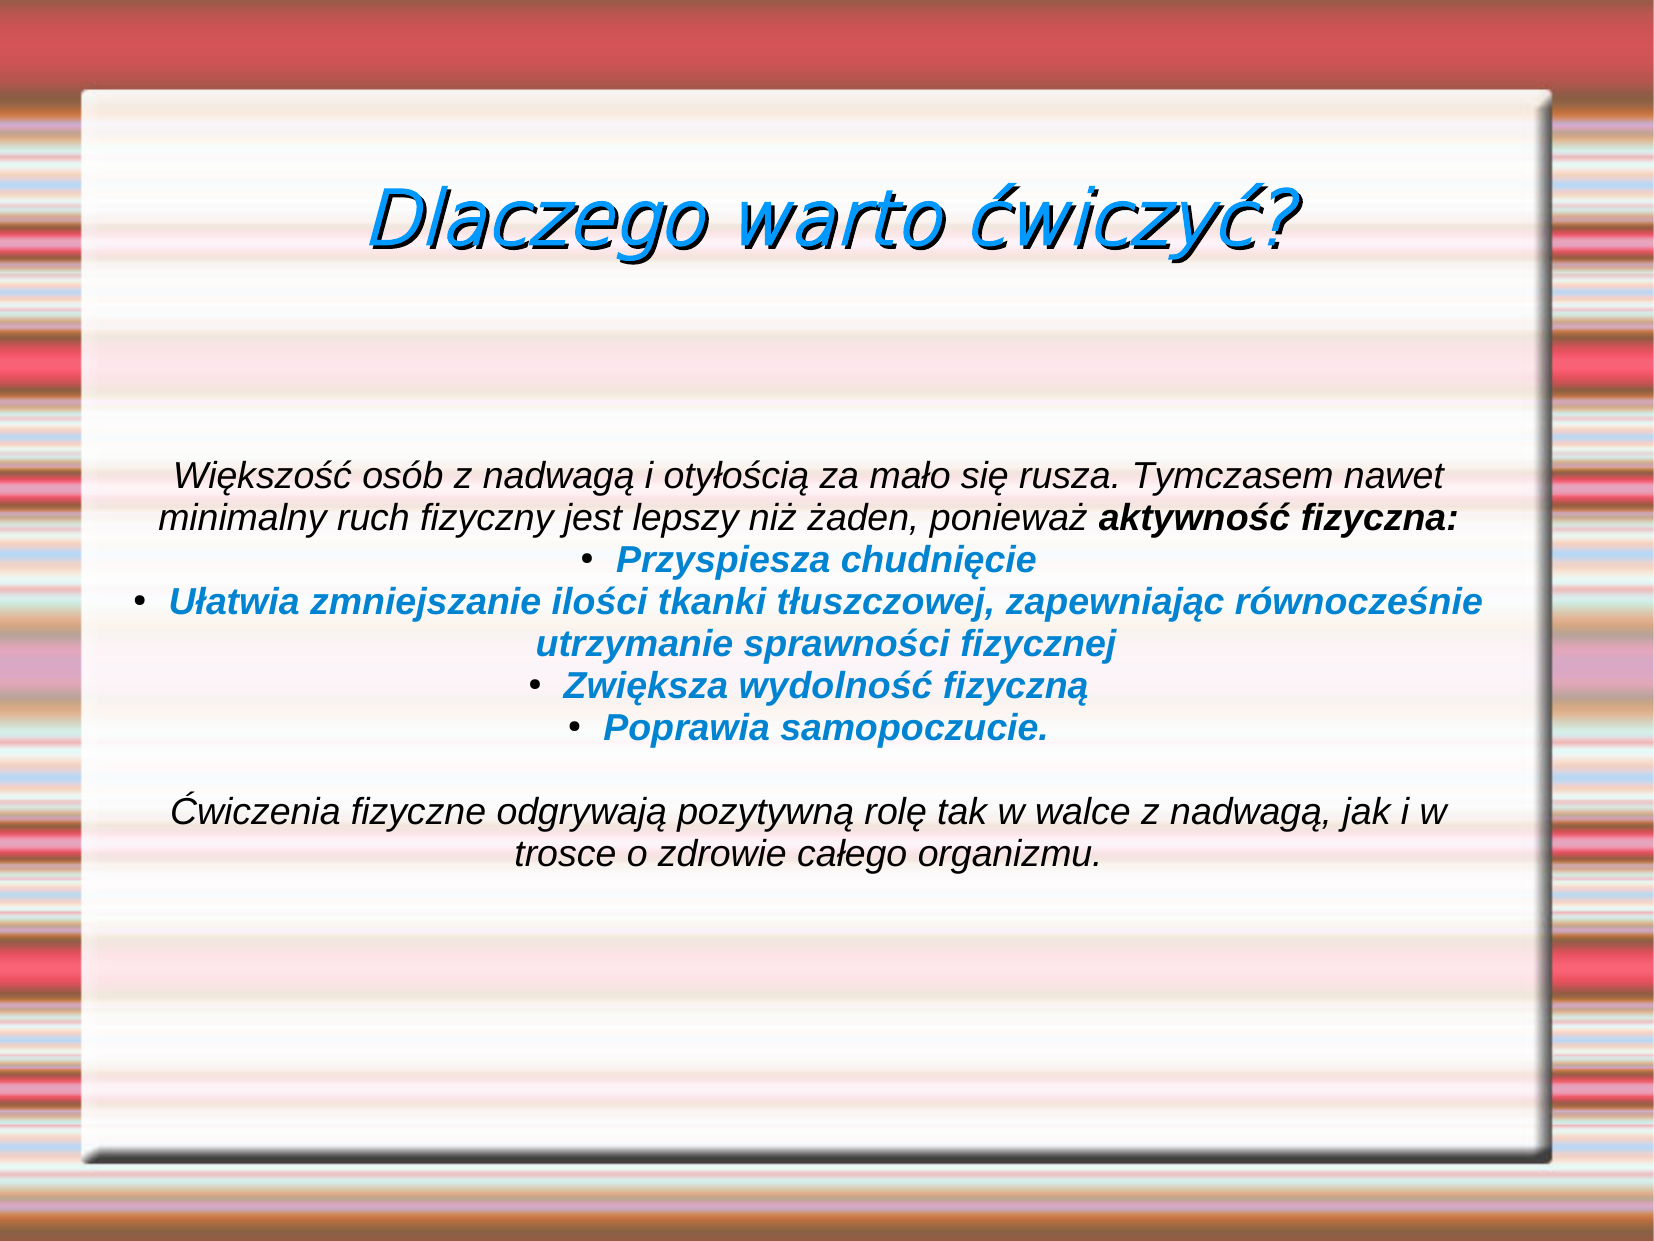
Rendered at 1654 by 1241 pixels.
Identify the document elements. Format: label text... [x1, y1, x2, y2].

subtitle Większość osób z nadwagą i otyłością za mało się rusza. Tymczasem nawet minimalny ruch fizyczny jest lepszy niż żaden, ponieważ aktywność fizyczna: Przyspiesza chudnięcie Ułatwia zmniejszanie ilości tkanki tłuszczowej, zapewniając równocześnie utrzymanie sprawności fizycznej Zwiększa wydolność fizyczną Poprawia samopoczucie. Ćwiczenia fizyczne odgrywają pozytywną rolę tak w walce z nadwagą, jak i w trosce o zdrowie całego organizmu. [118, 265, 1500, 1063]
picture [0, 0, 1654, 1241]
title Dlaczego warto ćwiczyć? [121, 114, 1534, 322]
